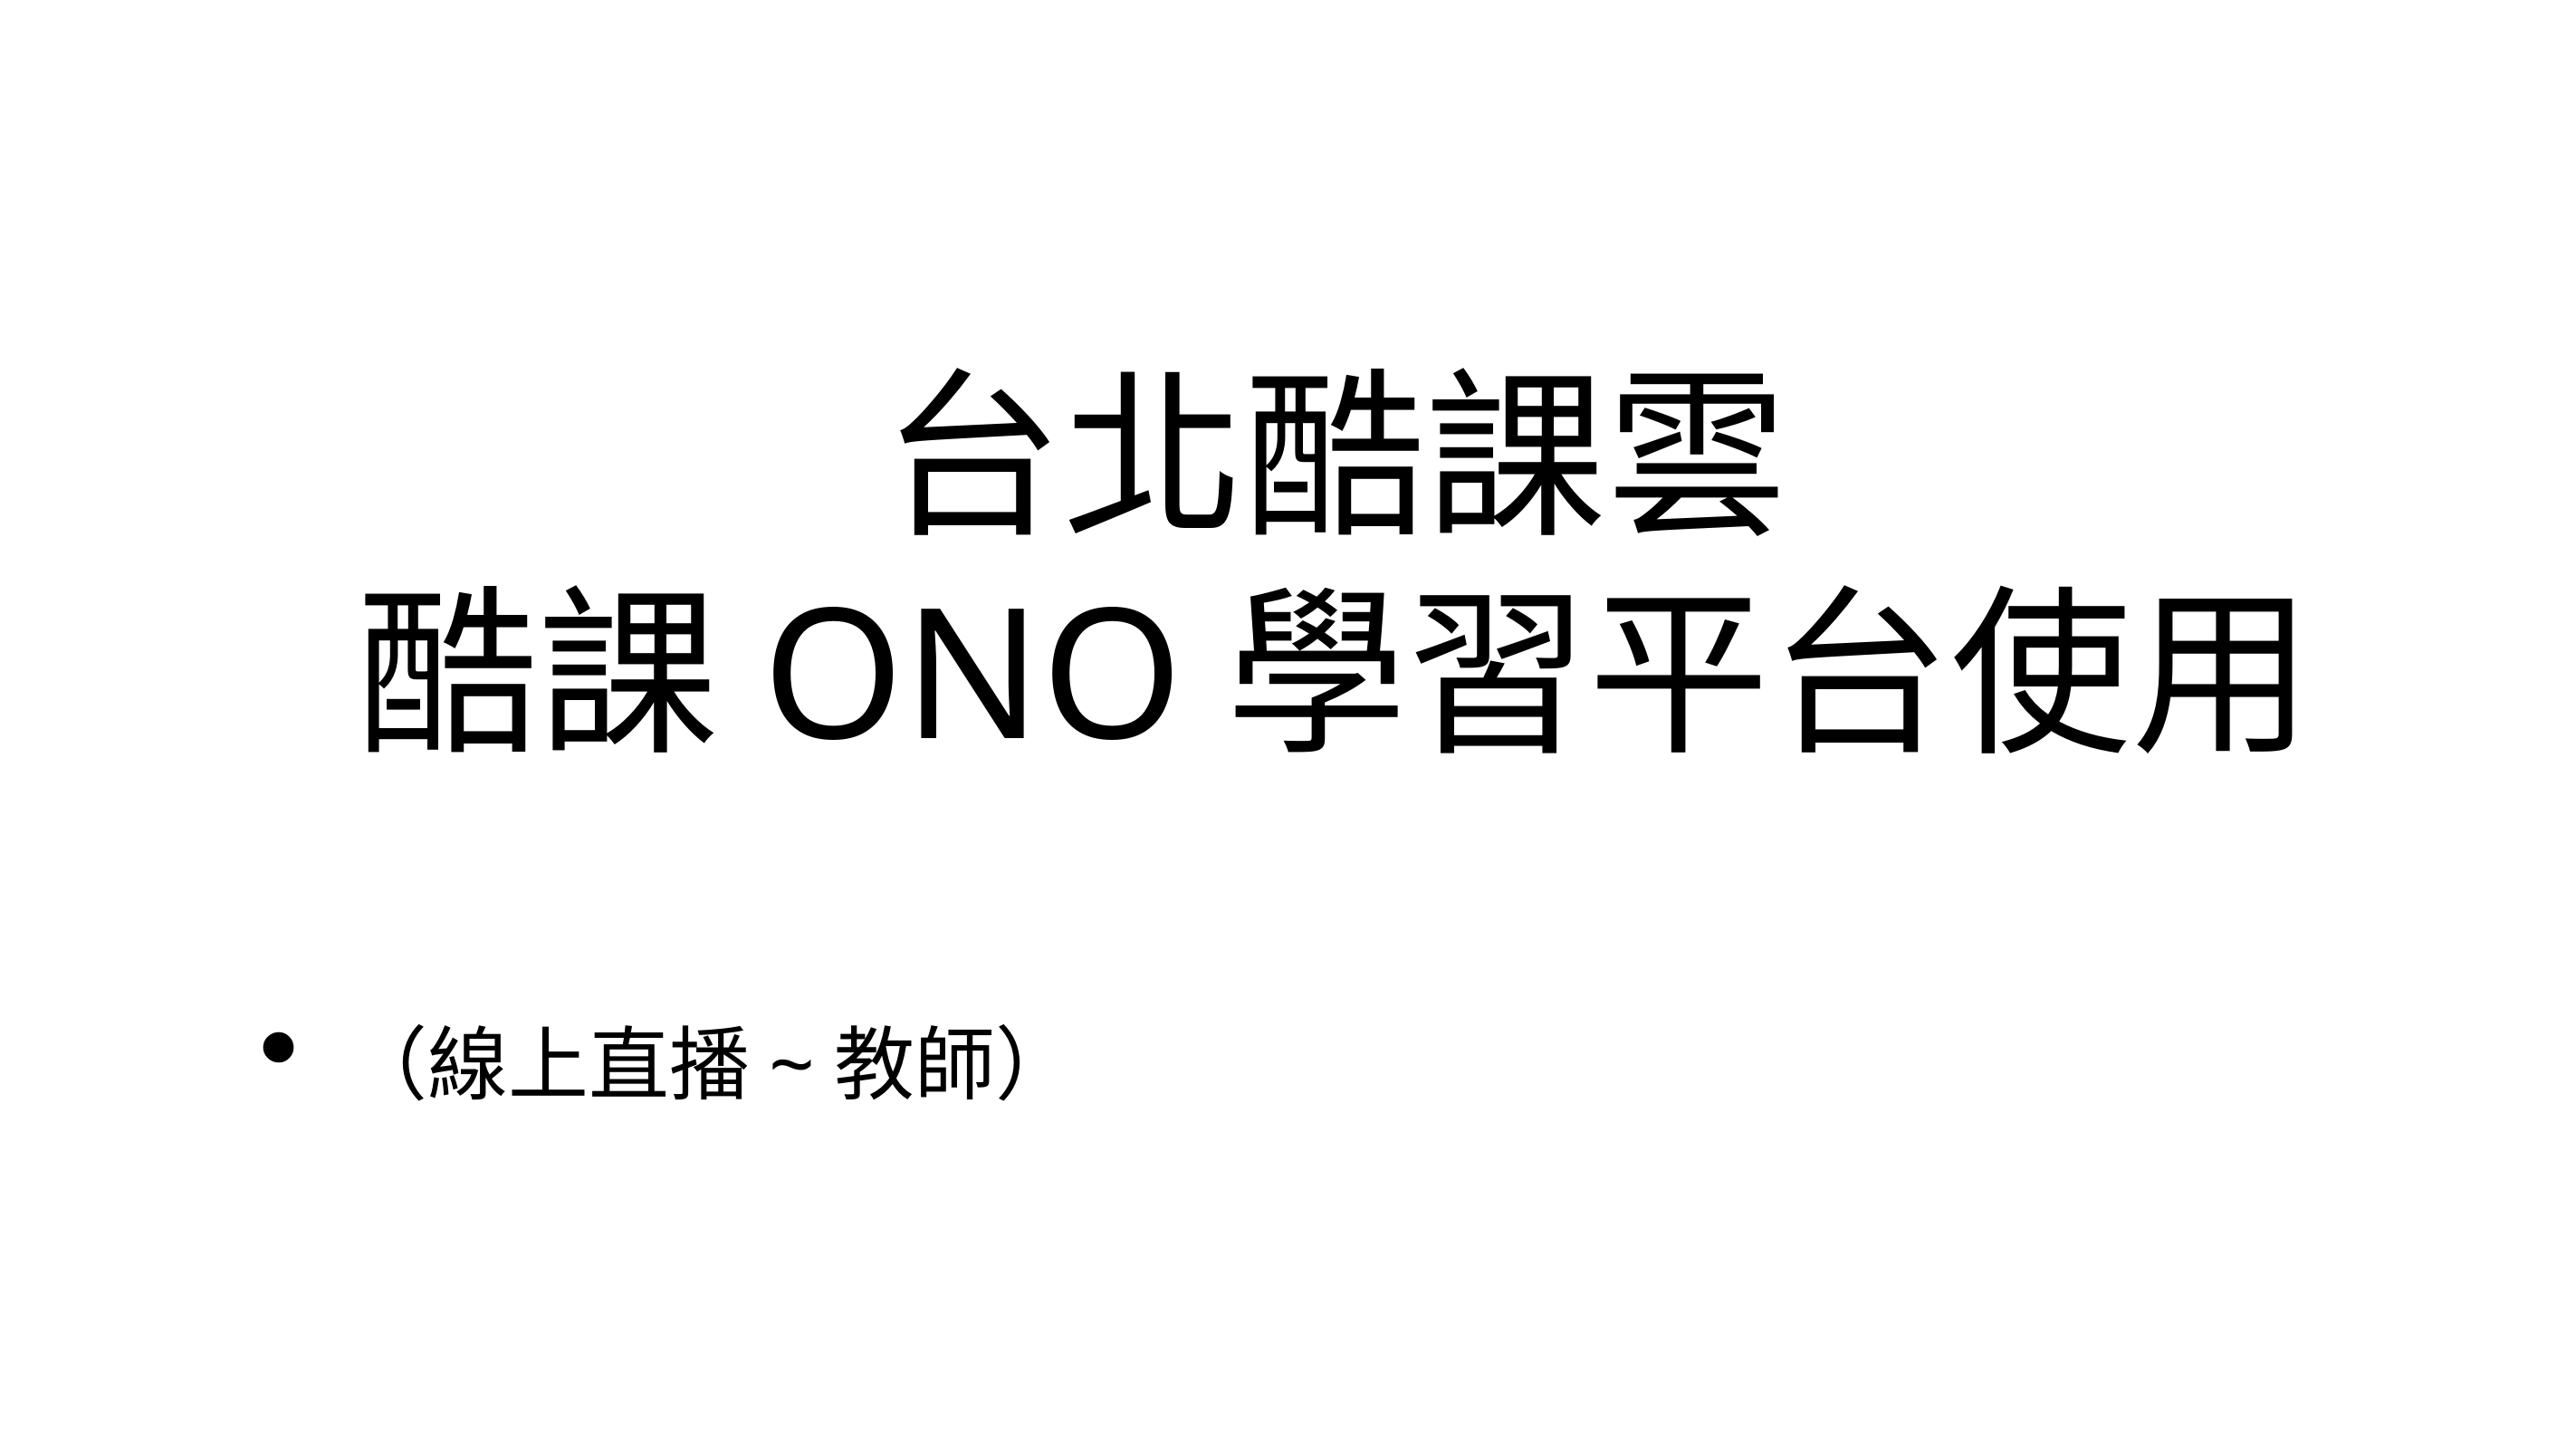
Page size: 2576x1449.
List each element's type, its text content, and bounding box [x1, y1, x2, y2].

title 台北酷課雲 酷課ONO學習平台使用 [251, 230, 2419, 885]
subtitle （線上直播~教師） [251, 949, 2324, 1174]
